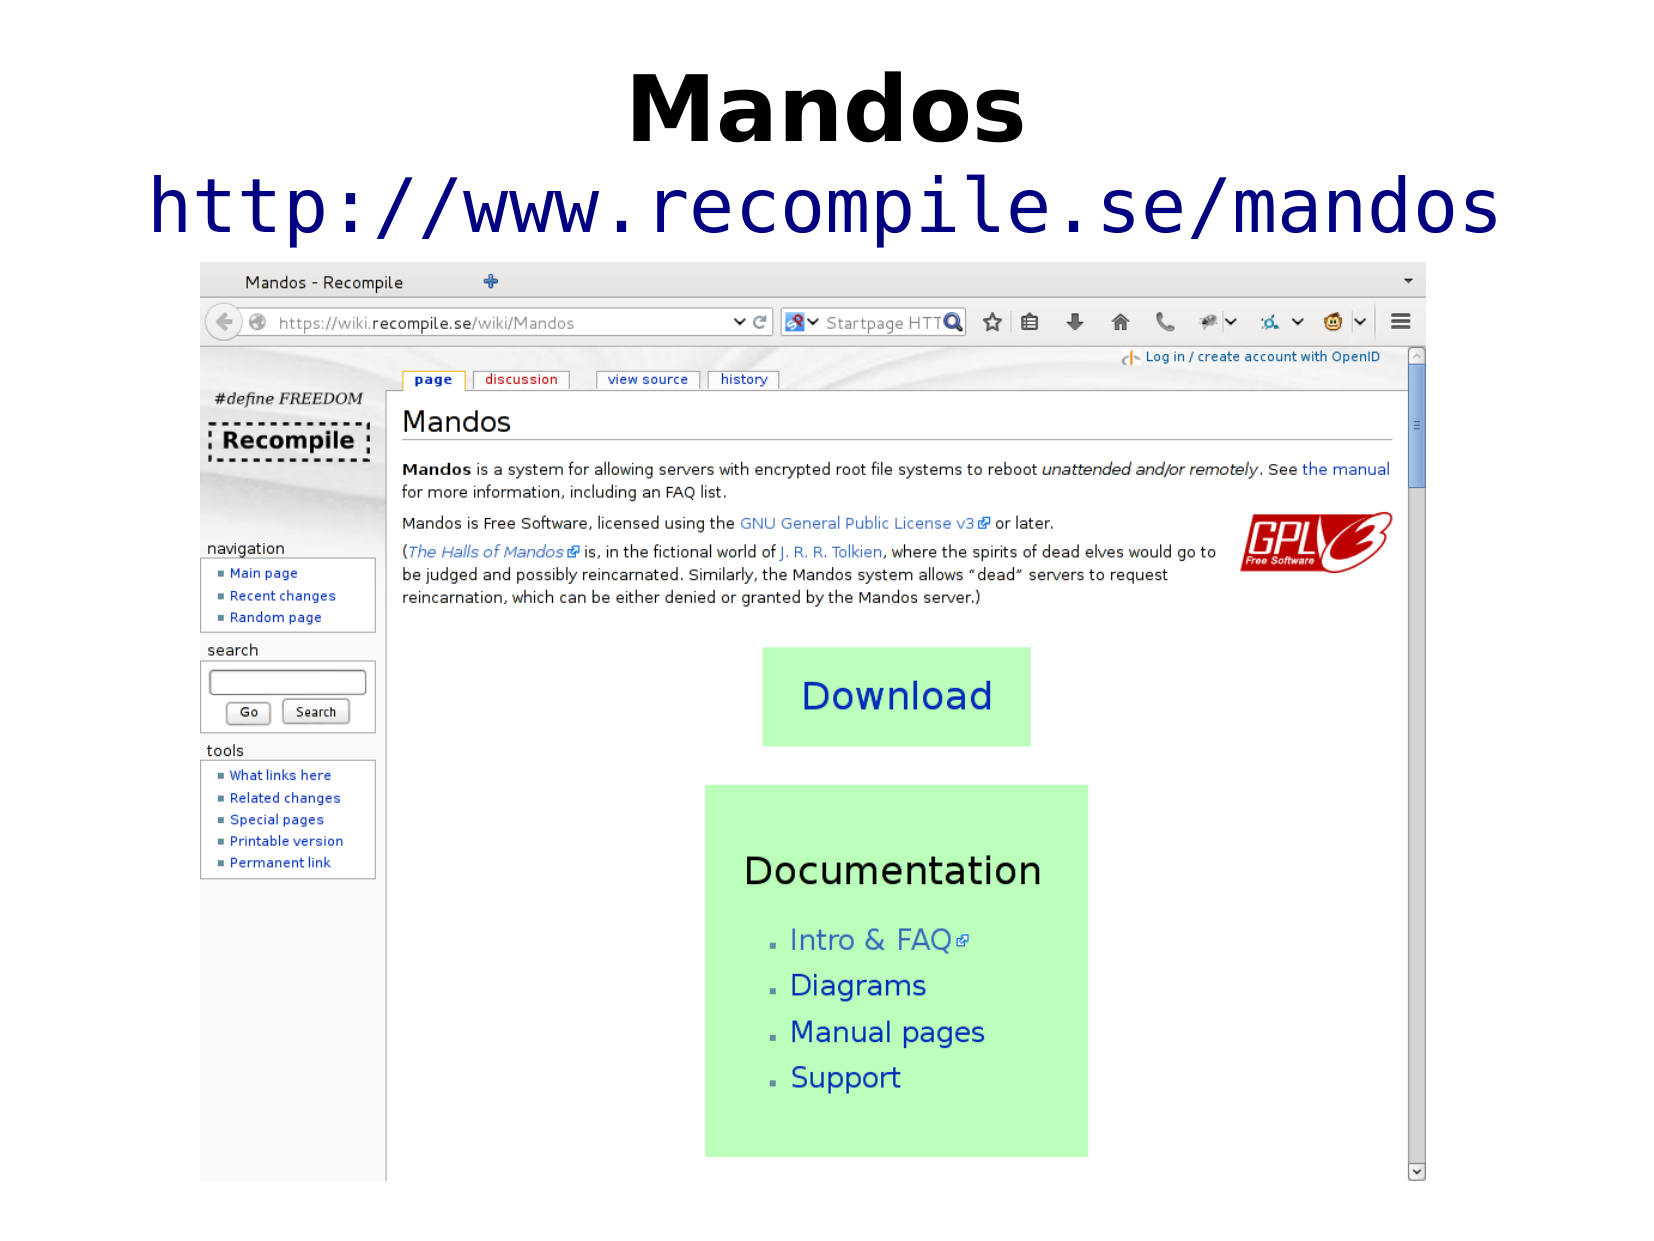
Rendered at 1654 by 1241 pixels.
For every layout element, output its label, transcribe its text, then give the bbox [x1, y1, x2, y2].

title Mandos http://www.recompile.se/mandos [82, 49, 1571, 257]
picture [200, 262, 1426, 1181]
